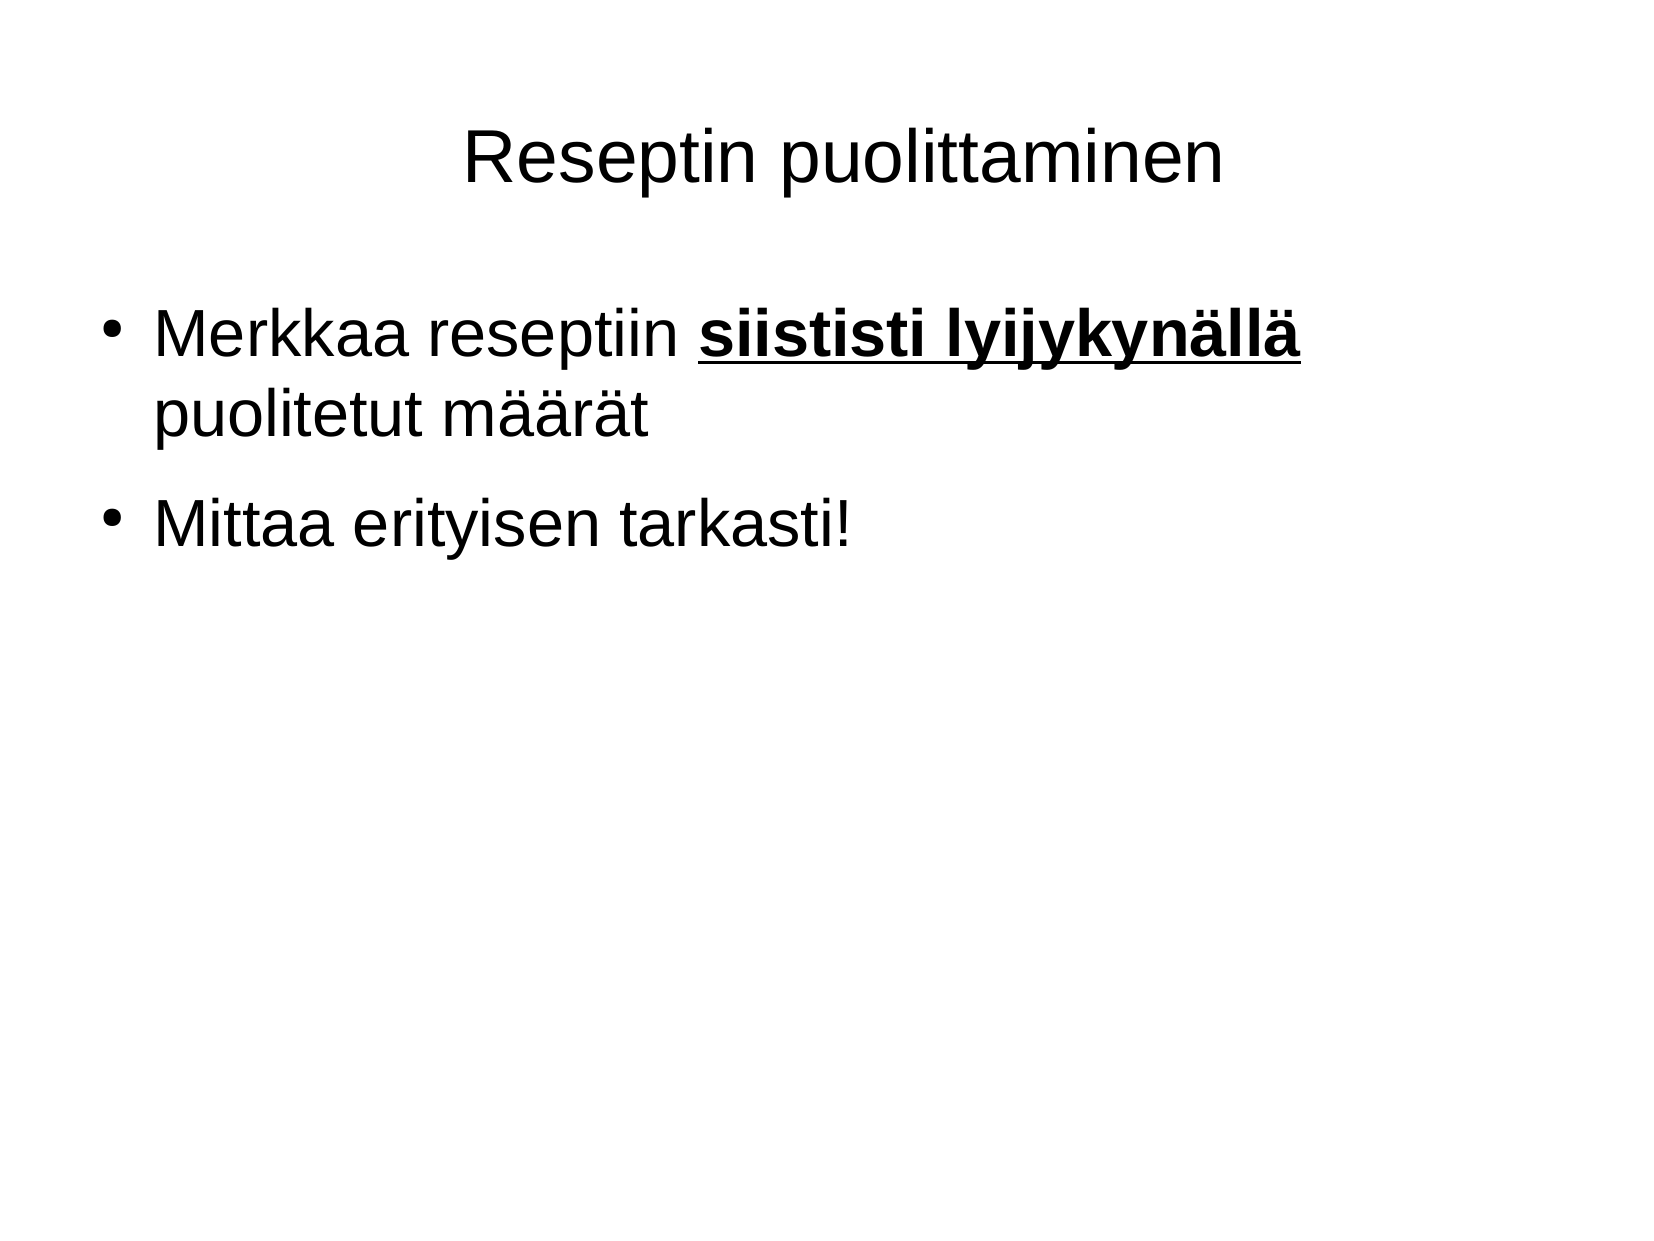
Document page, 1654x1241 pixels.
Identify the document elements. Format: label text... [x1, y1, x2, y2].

list Merkkaa reseptiin siististi lyijykynällä puolitetut määrät Mittaa erityisen tarkasti! [82, 290, 1570, 1010]
text_box Reseptin puolittaminen [82, 49, 1571, 257]
